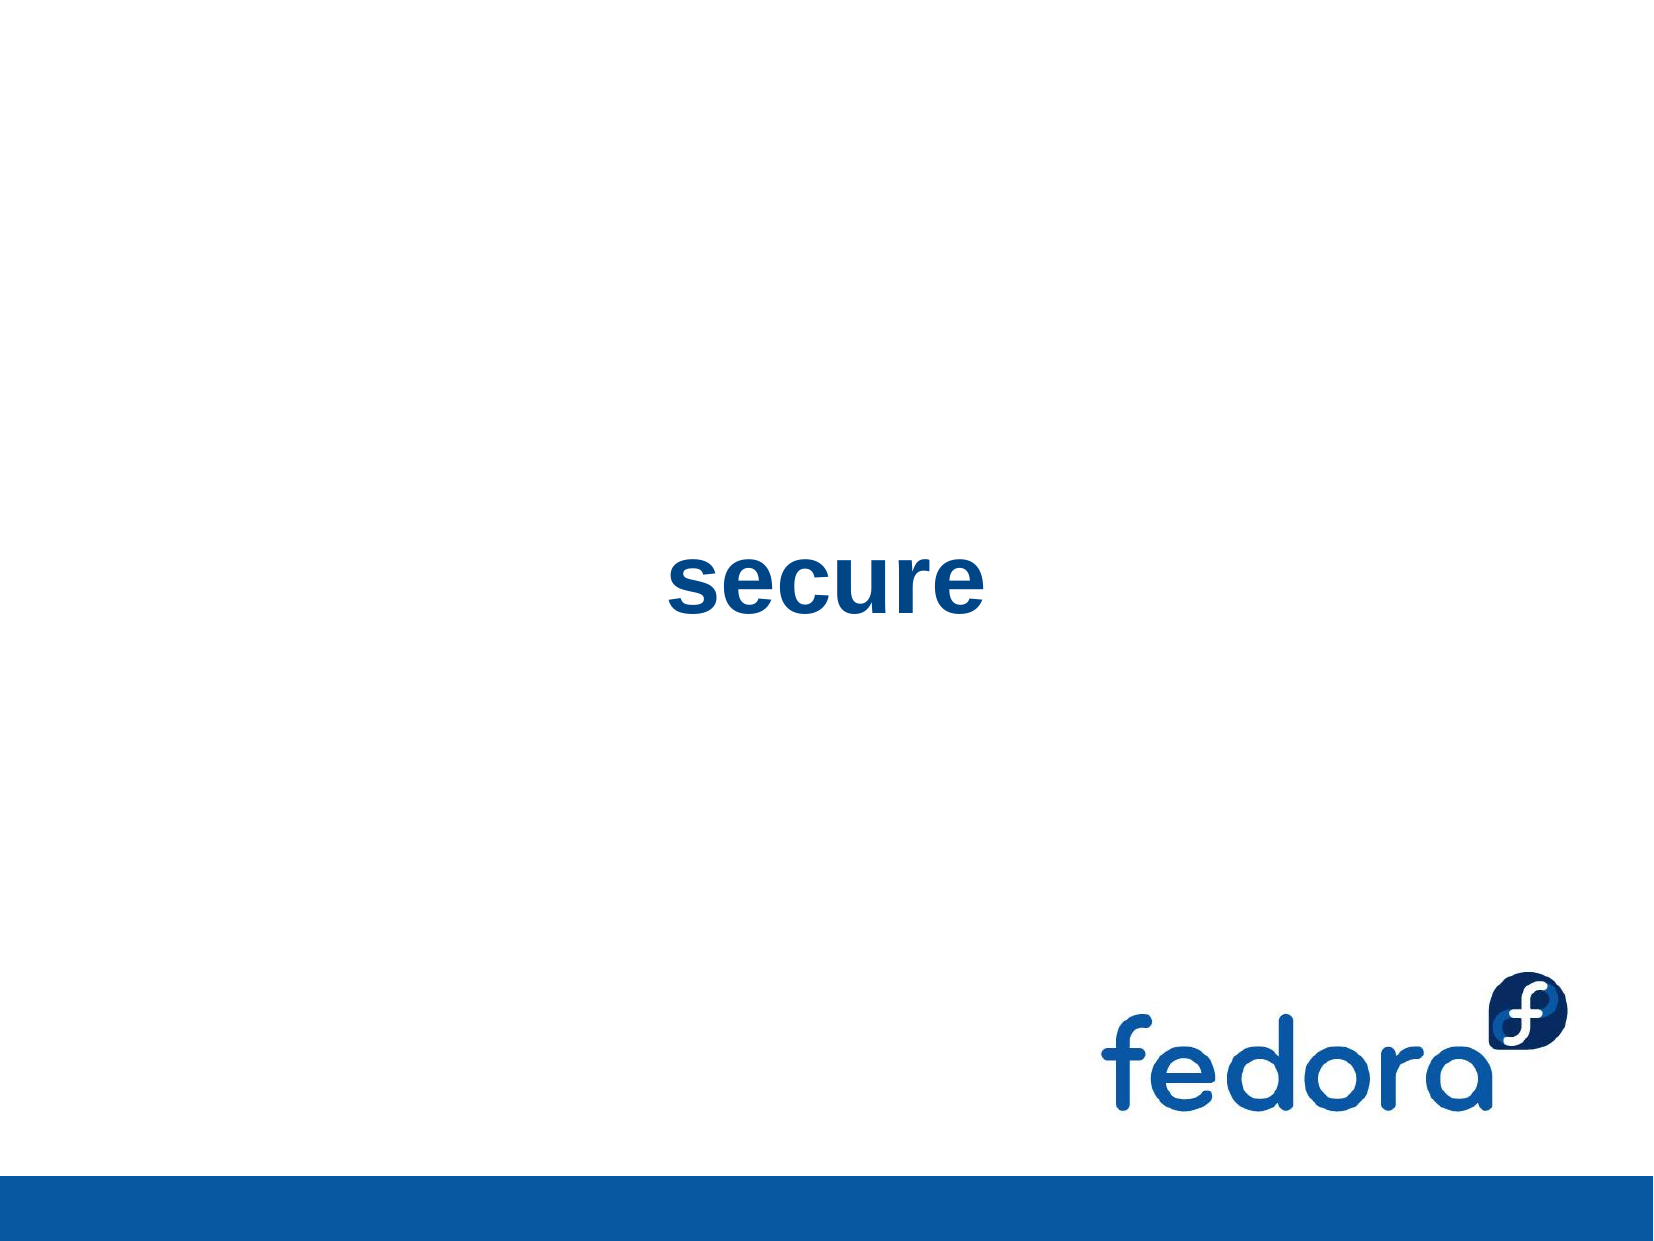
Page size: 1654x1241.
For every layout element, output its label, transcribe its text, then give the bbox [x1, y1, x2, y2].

picture [1087, 959, 1576, 1125]
picture [0, 1176, 1653, 1241]
title secure [82, 56, 1571, 1102]
